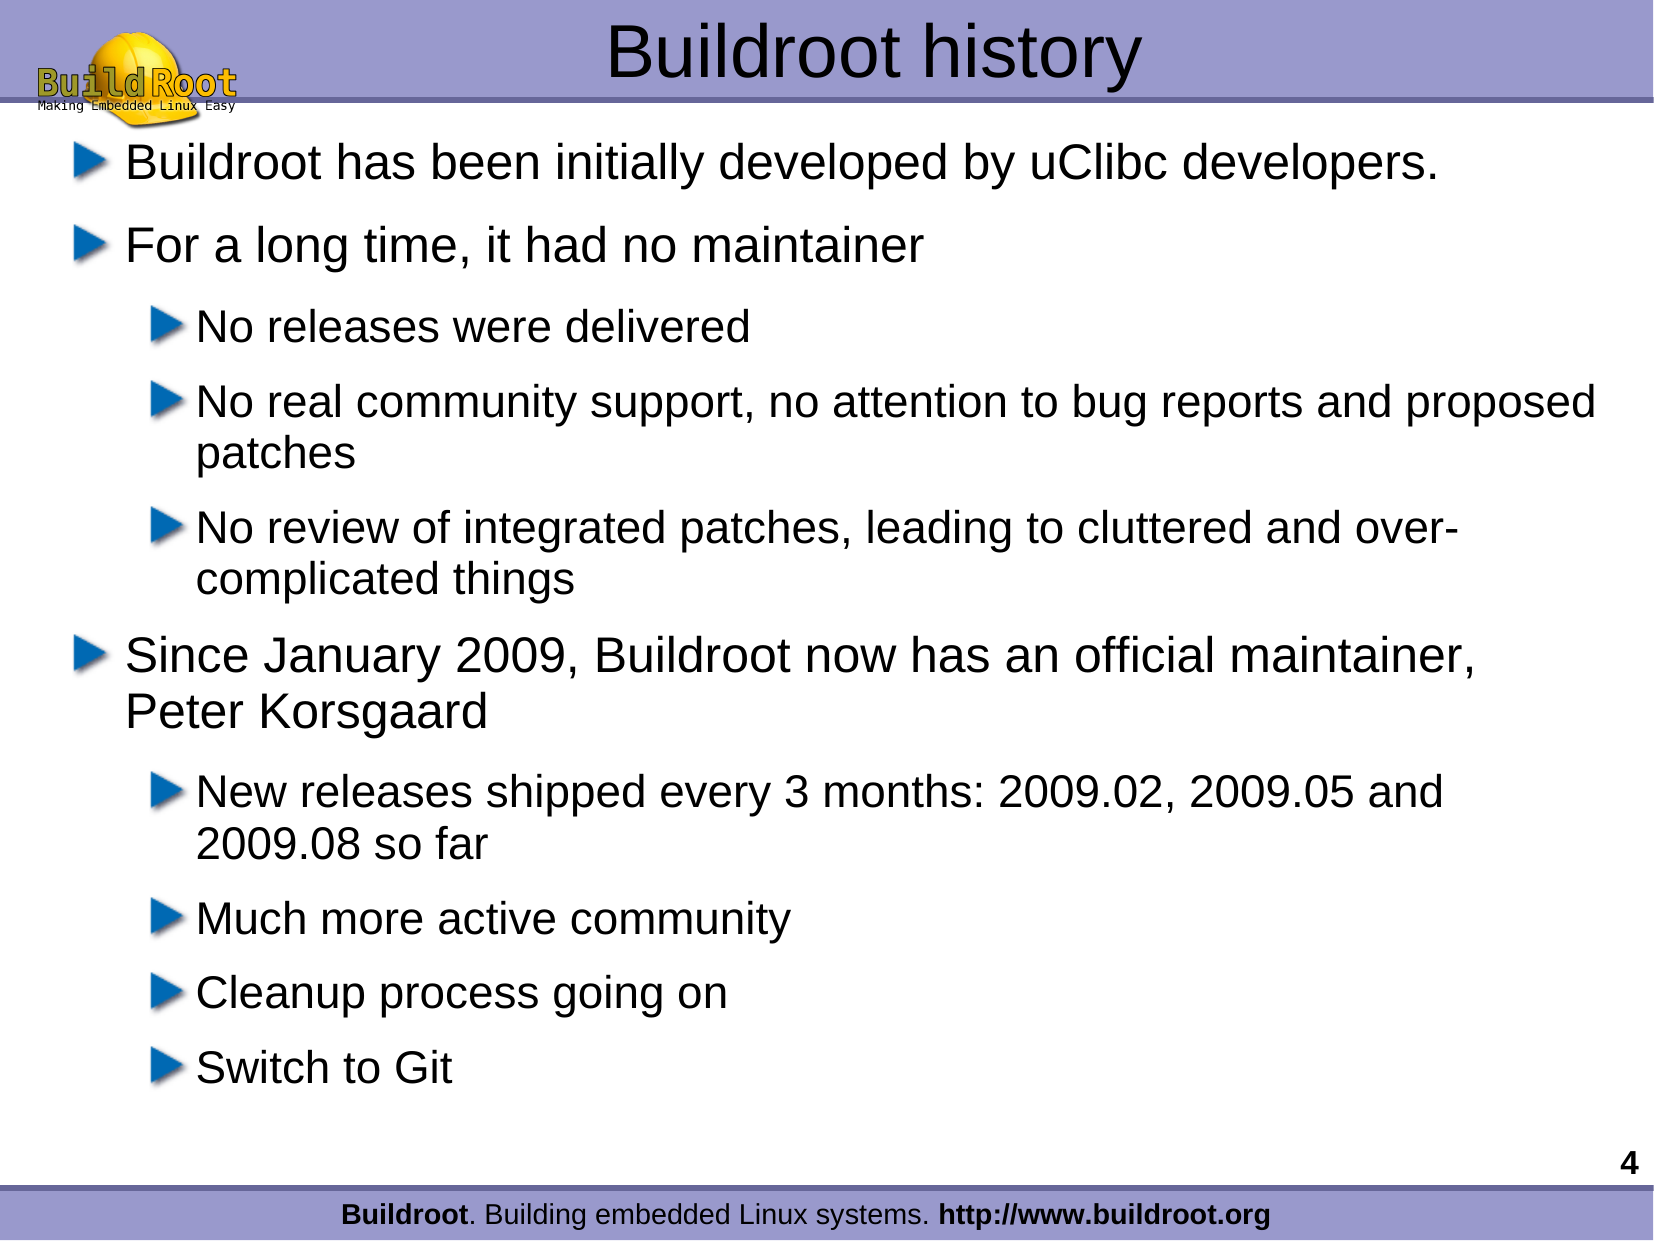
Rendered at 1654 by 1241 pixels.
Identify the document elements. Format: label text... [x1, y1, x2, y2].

picture [18, 17, 261, 140]
title Buildroot history [197, 4, 1551, 98]
list Buildroot has been initially developed by uClibc developers. For a long time, it had no maintainer No releases were delivered No real community support, no attention to bug reports and proposed patches No review of integrated patches, leading to cluttered and over-complicated things Since January 2009, Buildroot now has an official maintainer, Peter Korsgaard New releases shipped every 3 months: 2009.02, 2009.05 and 2009.08 so far Much more active community Cleanup process going on Switch to Git [53, 134, 1603, 1177]
